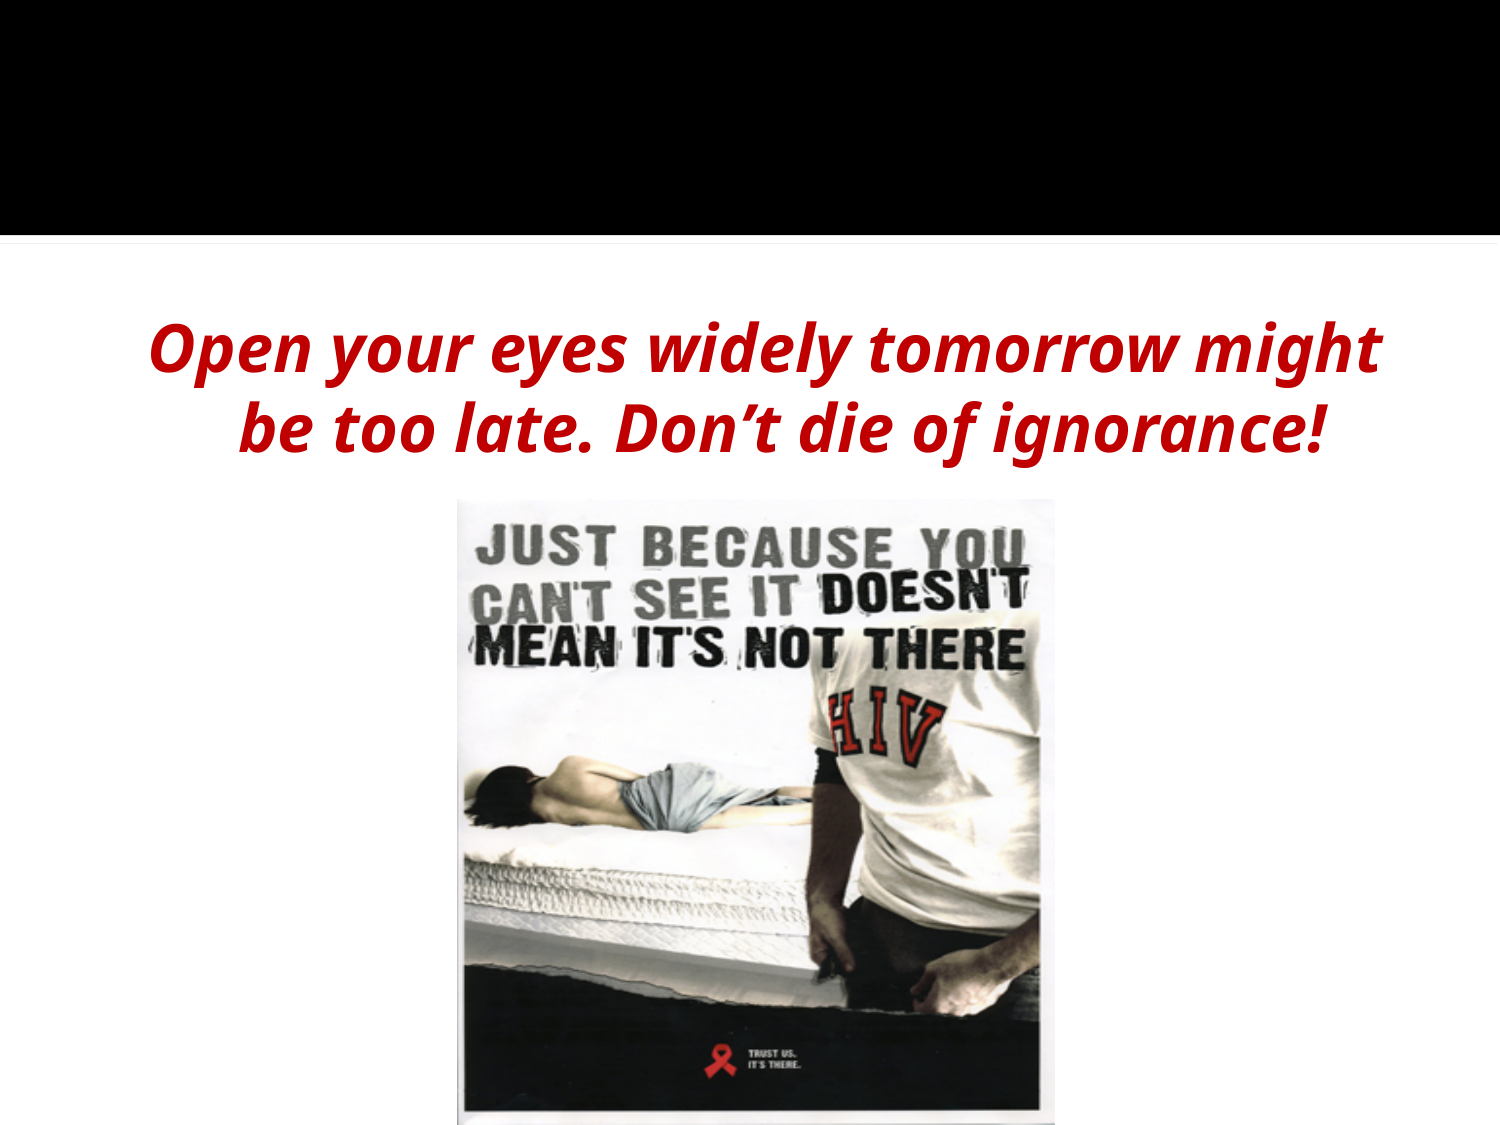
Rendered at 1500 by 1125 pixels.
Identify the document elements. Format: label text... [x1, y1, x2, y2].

picture [457, 499, 1055, 1125]
list Open your eyes widely tomorrow might be too late. Don’t die of ignorance! [75, 291, 1425, 1050]
